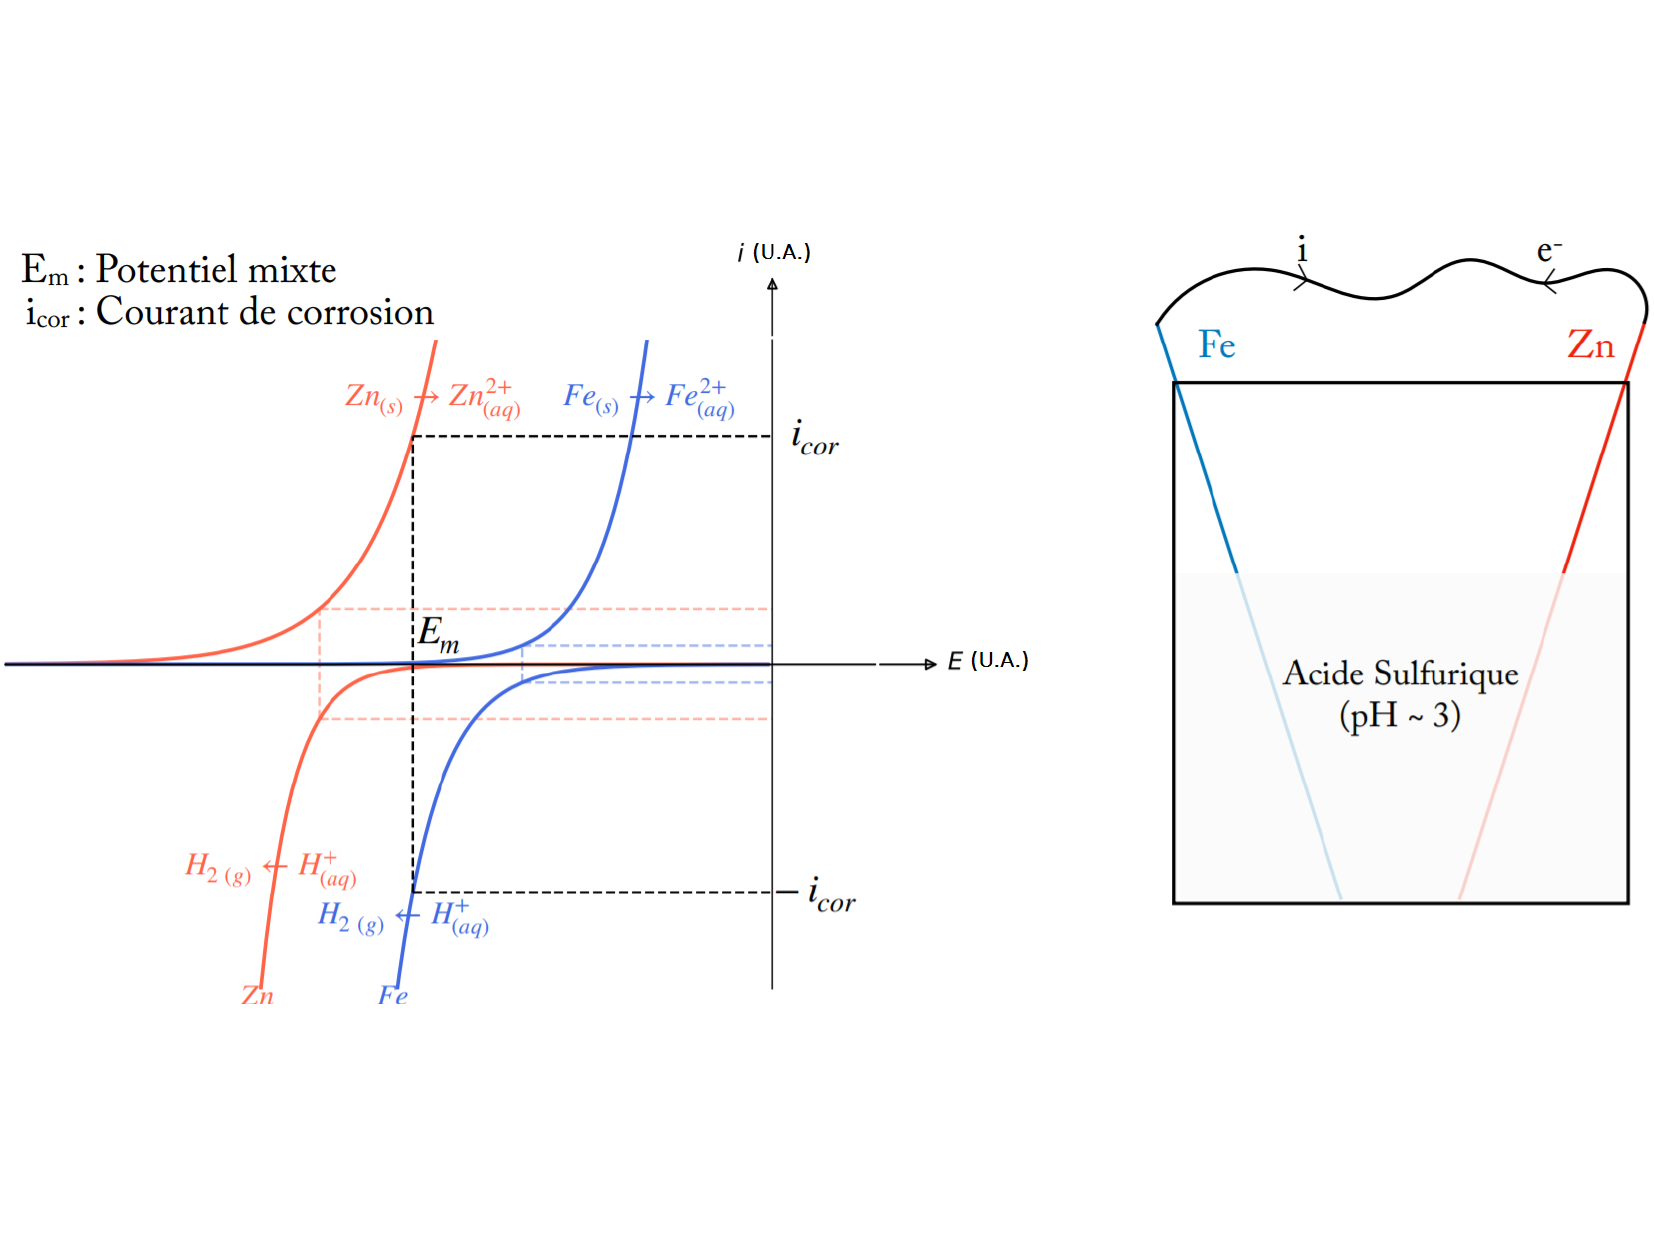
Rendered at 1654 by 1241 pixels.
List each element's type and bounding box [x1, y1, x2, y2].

picture [0, 233, 1654, 1004]
